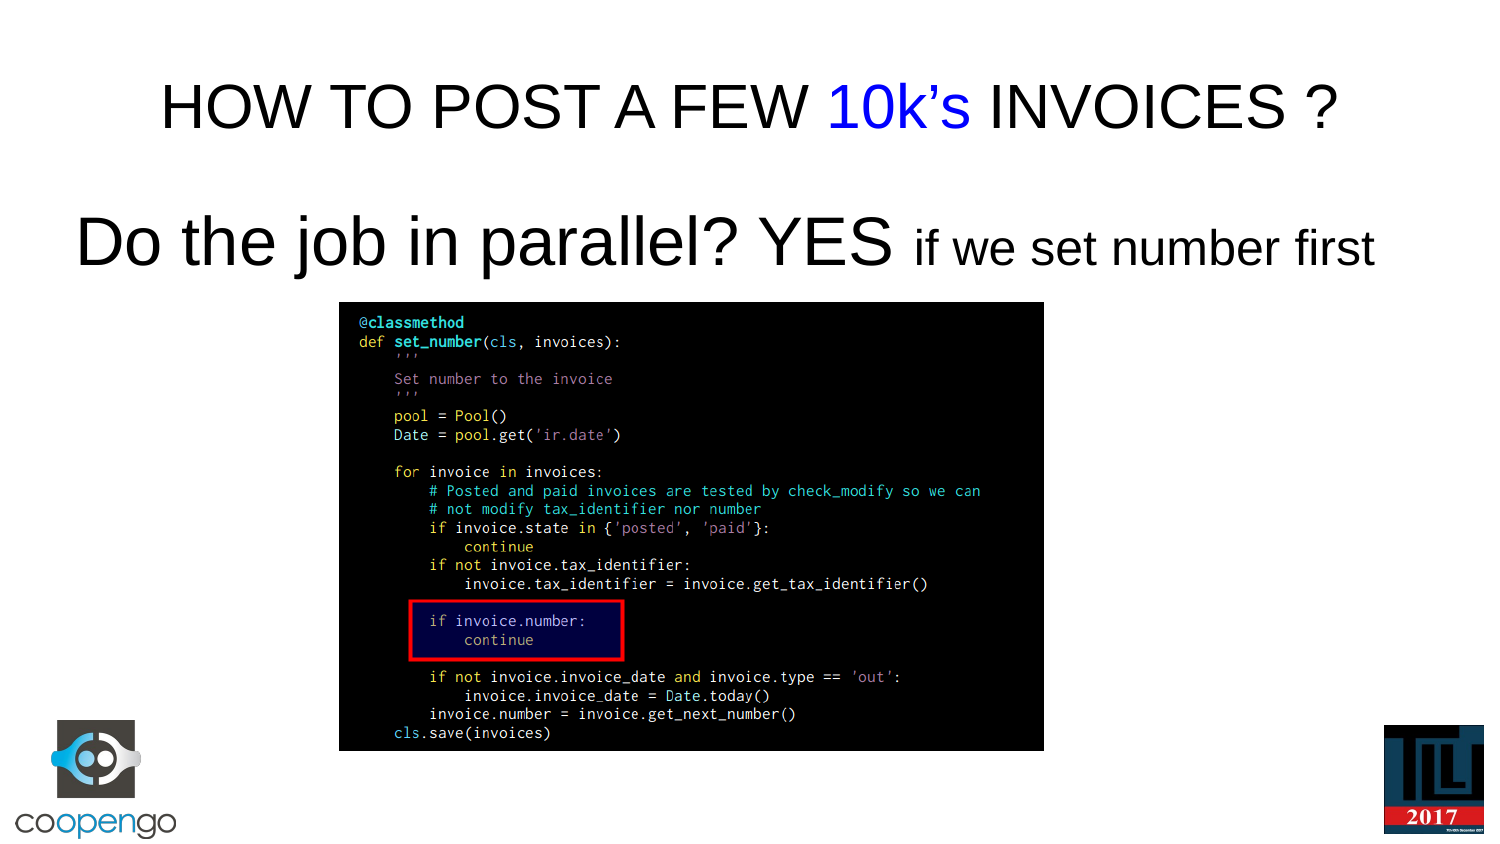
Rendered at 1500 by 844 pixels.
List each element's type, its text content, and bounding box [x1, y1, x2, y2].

picture [339, 302, 1044, 751]
picture [81, 817, 94, 830]
picture [15, 720, 176, 839]
text_box Do the job in parallel? YES if we set number first [75, 196, 1425, 686]
text_box HOW TO POST A FEW 10k’s INVOICES ? [74, 33, 1425, 175]
picture [1384, 725, 1484, 834]
